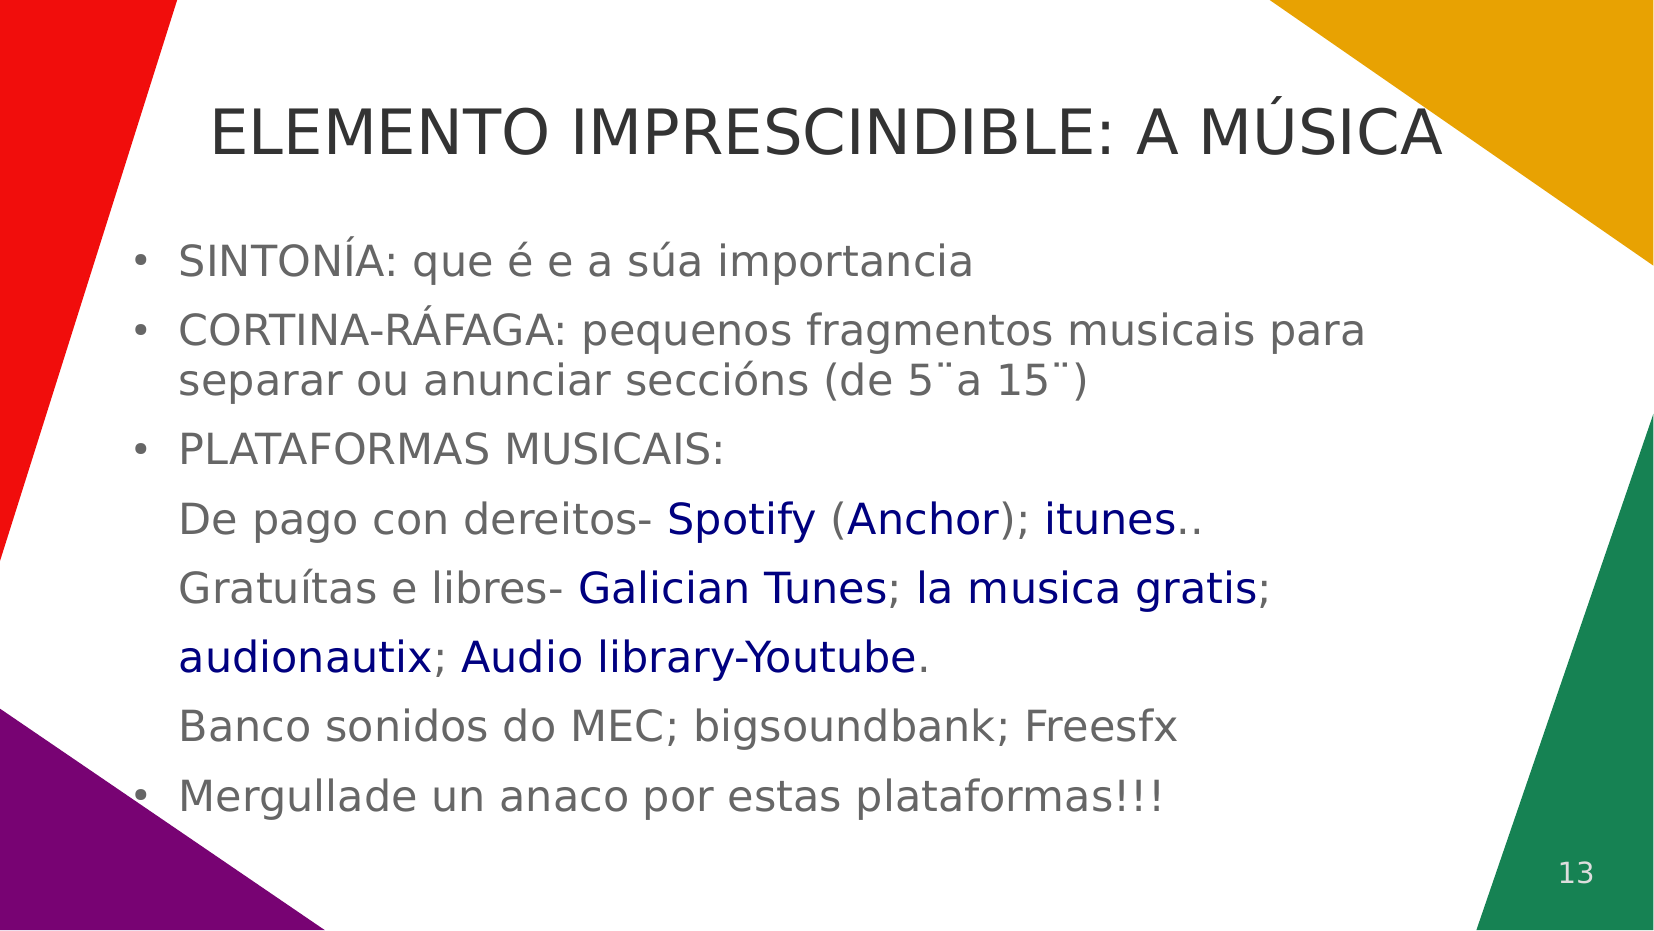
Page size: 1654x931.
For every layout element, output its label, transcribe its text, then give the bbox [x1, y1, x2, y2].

title ELEMENTO IMPRESCINDIBLE: A MÚSICA [118, 59, 1536, 207]
list SINTONÍA: que é e a súa importancia CORTINA-RÁFAGA: pequenos fragmentos musicais para separar ou anunciar seccións (de 5¨a 15¨) PLATAFORMAS MUSICAIS: De pago con dereitos- Spotify (Anchor); itunes.. Gratuítas e libres- Galician Tunes; la musica gratis; audionautix; Audio library-Youtube. Banco sonidos do MEC; bigsoundbank; Freesfx Mergullade un anaco por estas plataformas!!! [118, 236, 1536, 827]
